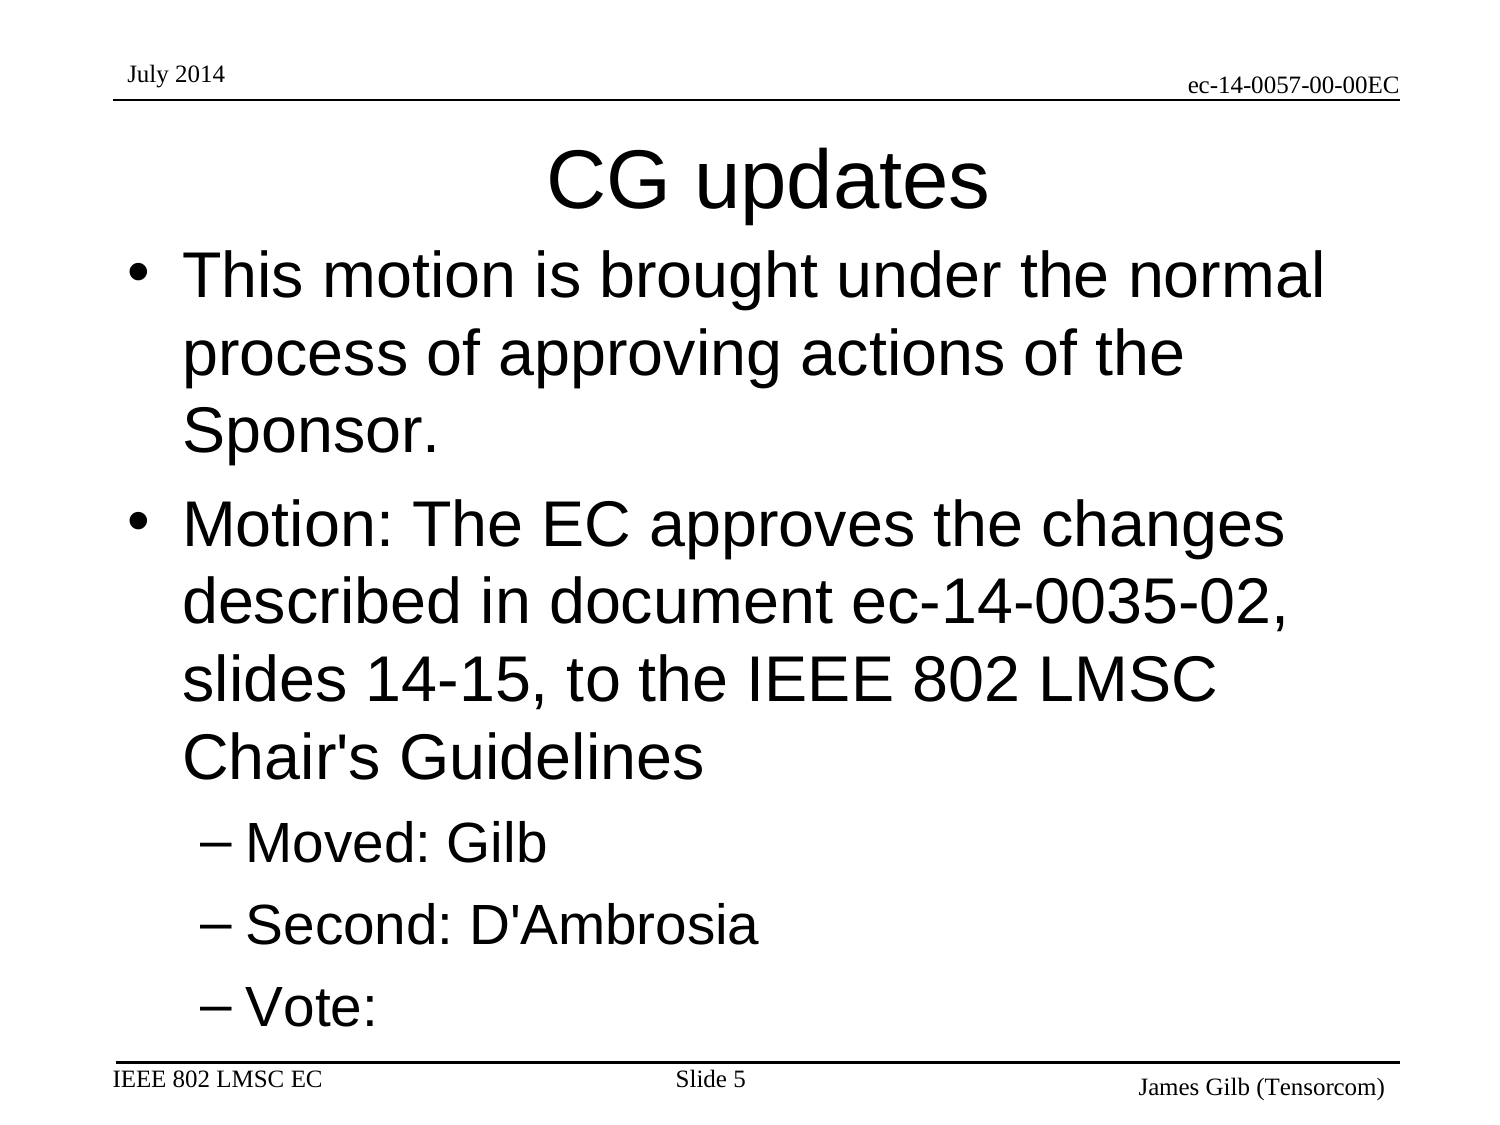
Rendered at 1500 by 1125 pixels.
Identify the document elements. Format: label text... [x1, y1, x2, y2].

list This motion is brought under the normal process of approving actions of the Sponsor. Motion: The EC approves the changes described in document ec-14-0035-02, slides 14-15, to the IEEE 802 LMSC Chair's Guidelines Moved: Gilb Second: D'Ambrosia Vote: [112, 224, 1426, 1051]
title CG updates [112, 112, 1426, 224]
